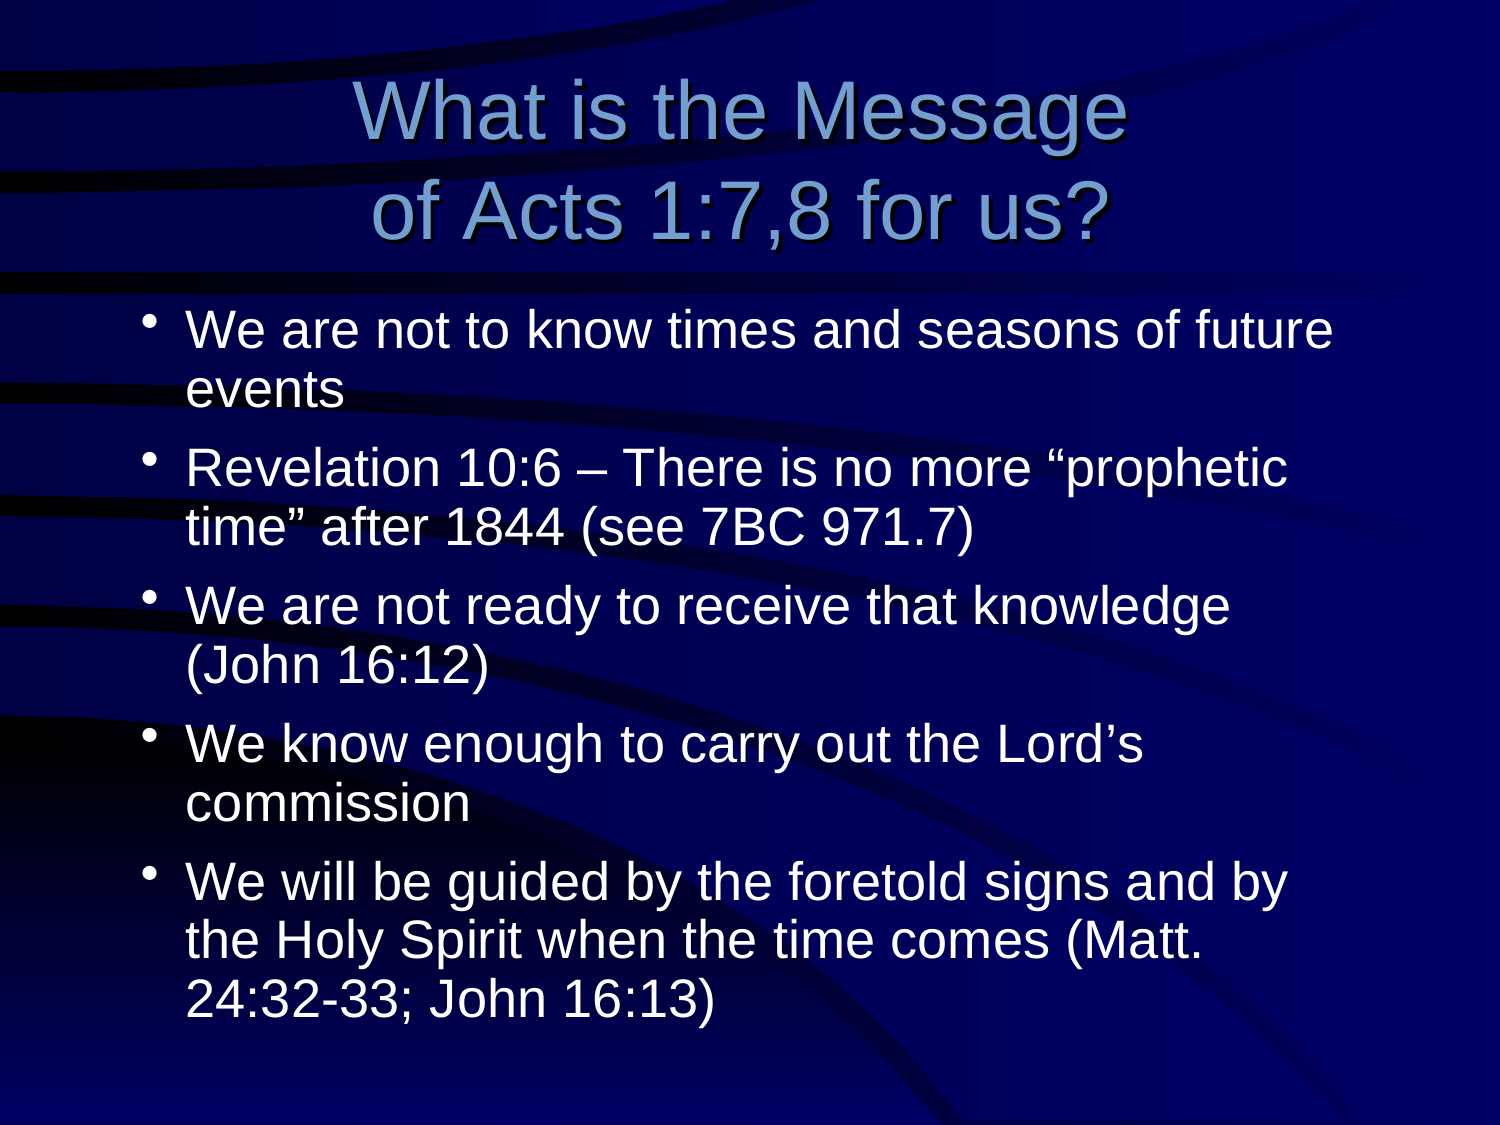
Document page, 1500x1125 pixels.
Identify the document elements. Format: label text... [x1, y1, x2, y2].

text_box What is the Message of Acts 1:7,8 for us? [185, 48, 1296, 264]
text_box We are not to know times and seasons of future events Revelation 10:6 – There is no more “prophetic time” after 1844 (see 7BC 971.7) We are not ready to receive that knowledge (John 16:12) We know enough to carry out the Lord’s commission We will be guided by the foretold signs and by the Holy Spirit when the time comes (Matt. 24:32-33; John 16:13) [125, 294, 1371, 1044]
